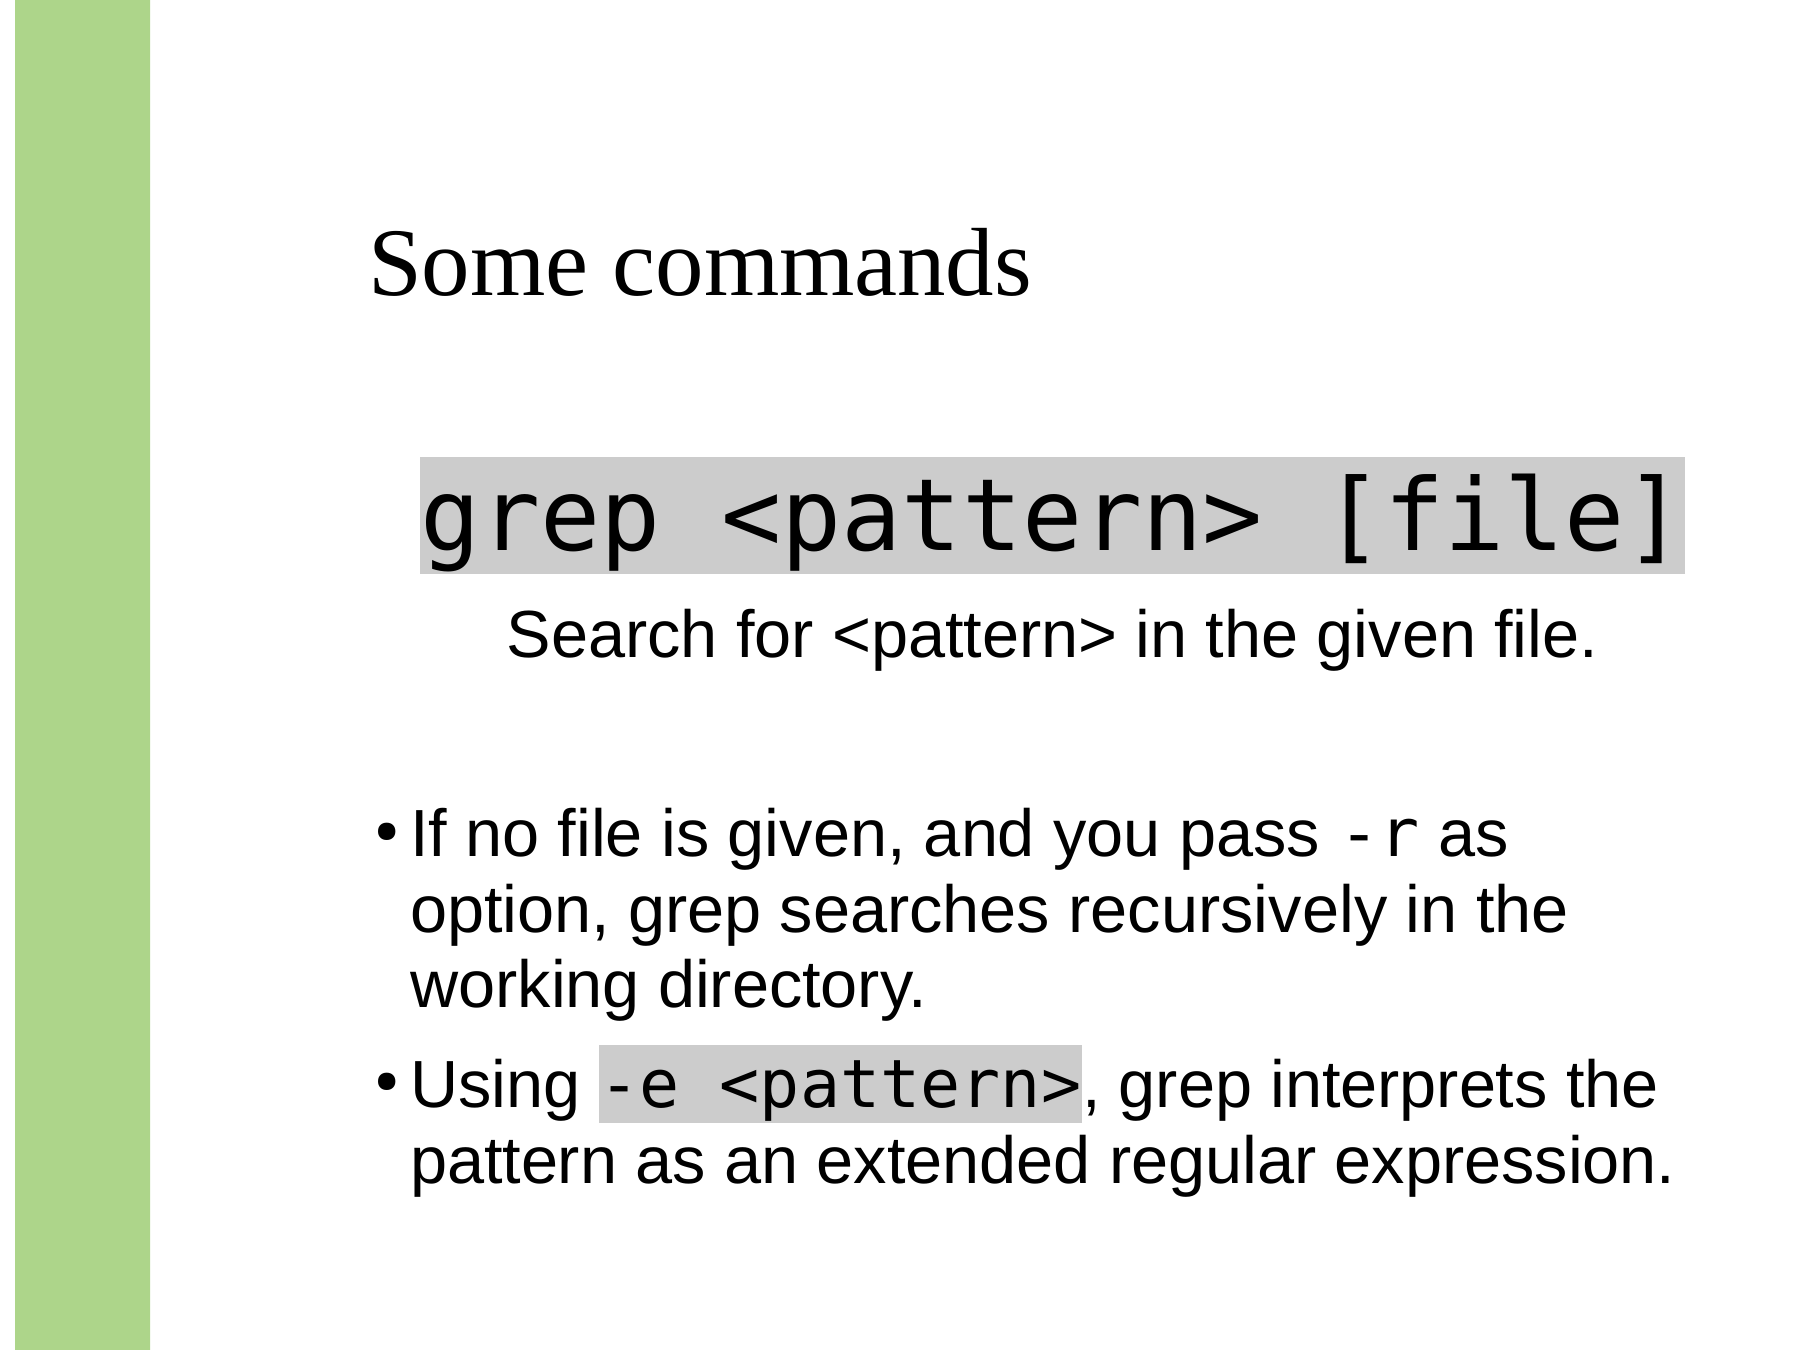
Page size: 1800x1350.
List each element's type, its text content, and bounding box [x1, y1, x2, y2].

subtitle Some commands [368, 101, 1531, 424]
text_box grep <pattern> ​[file] Search for <pattern> in the given file. If no file is given, and you pass -r as option, grep searches recursively in the working directory. Using -e <pattern>, grep interprets the pattern as an extended regular expression. [360, 449, 1711, 1205]
